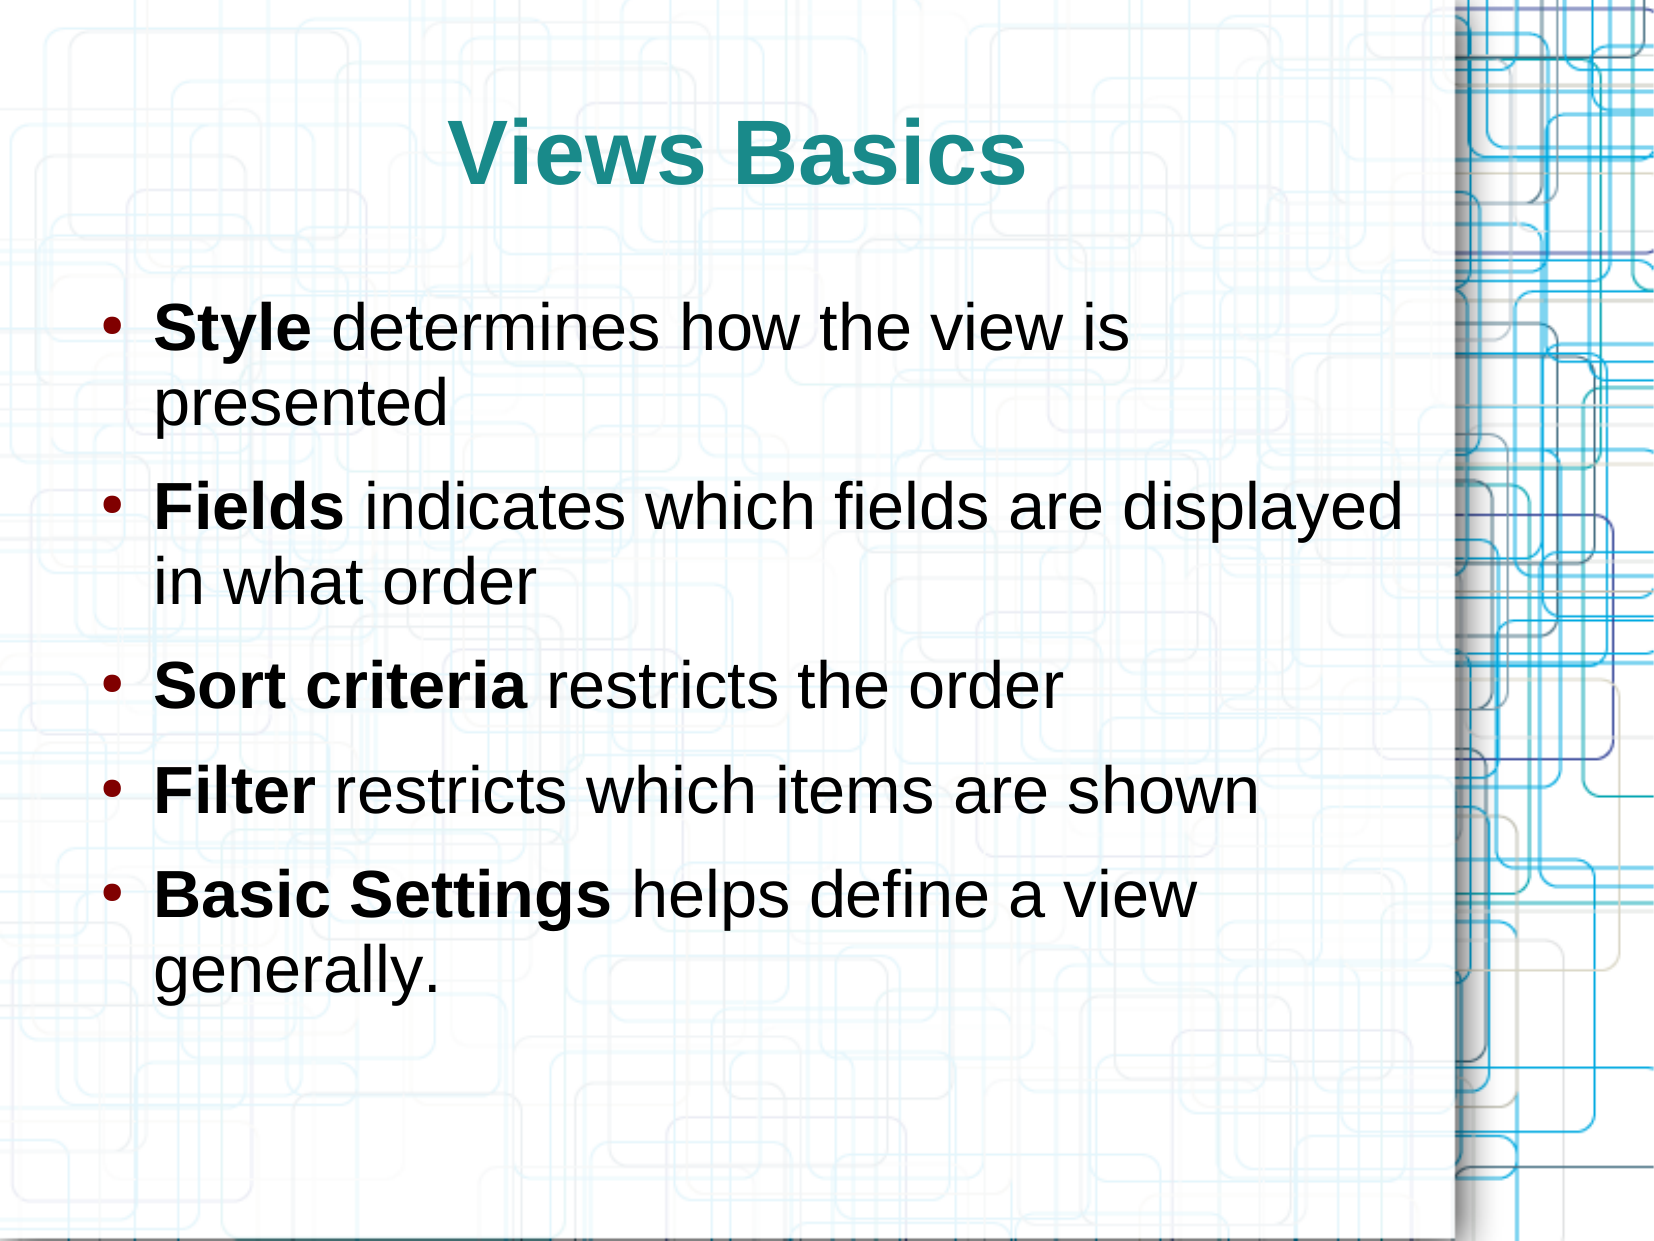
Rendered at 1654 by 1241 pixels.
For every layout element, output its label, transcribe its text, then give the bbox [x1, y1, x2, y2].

picture [0, 0, 1654, 1241]
list Style determines how the view is presented Fields indicates which fields are displayed in what order Sort criteria restricts the order Filter restricts which items are shown Basic Settings helps define a view generally. [82, 290, 1418, 1094]
title Views Basics [59, 56, 1418, 250]
